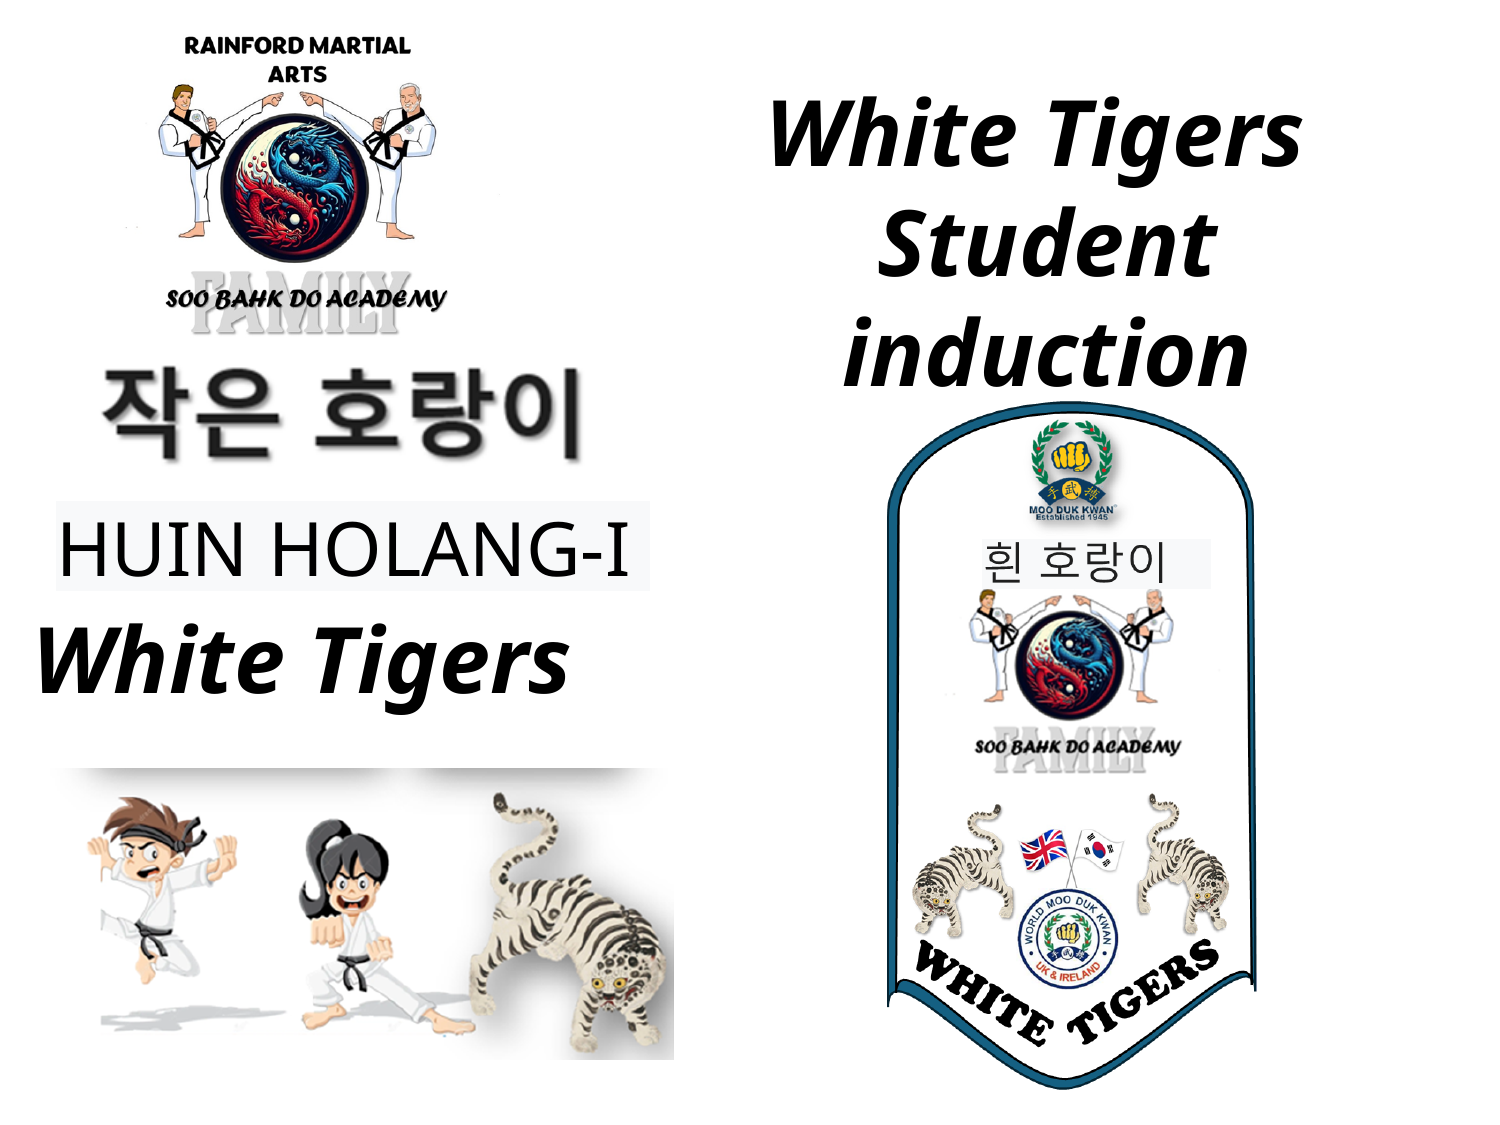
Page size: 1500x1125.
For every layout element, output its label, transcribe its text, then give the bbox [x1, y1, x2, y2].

picture [75, 19, 525, 341]
text_box White Tigers [17, 594, 768, 722]
text_box HUIN HOLANG-I [56, 501, 650, 591]
picture [20, 768, 674, 1060]
picture [92, 361, 602, 480]
title White Tigers Student induction [648, 0, 1447, 480]
picture [863, 401, 1263, 1094]
